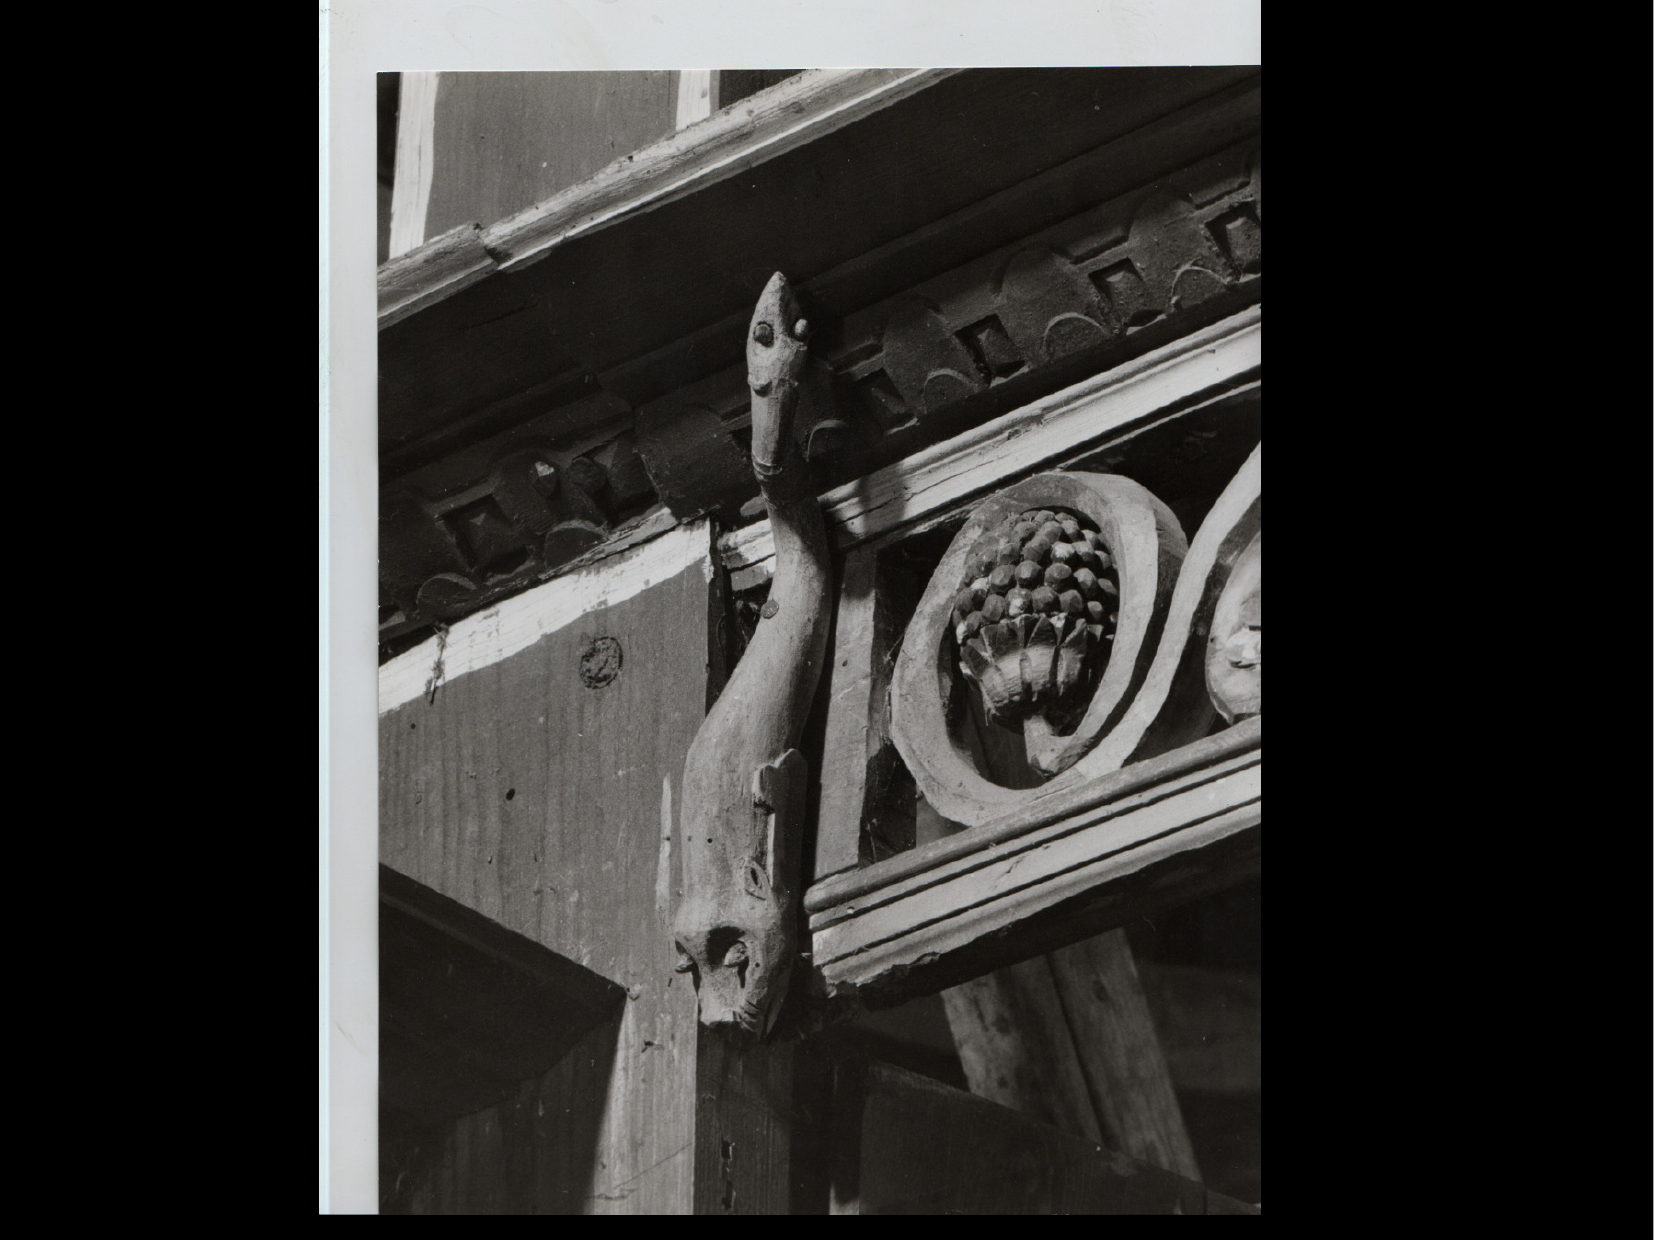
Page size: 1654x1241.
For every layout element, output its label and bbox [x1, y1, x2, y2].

picture [319, 0, 1261, 1216]
